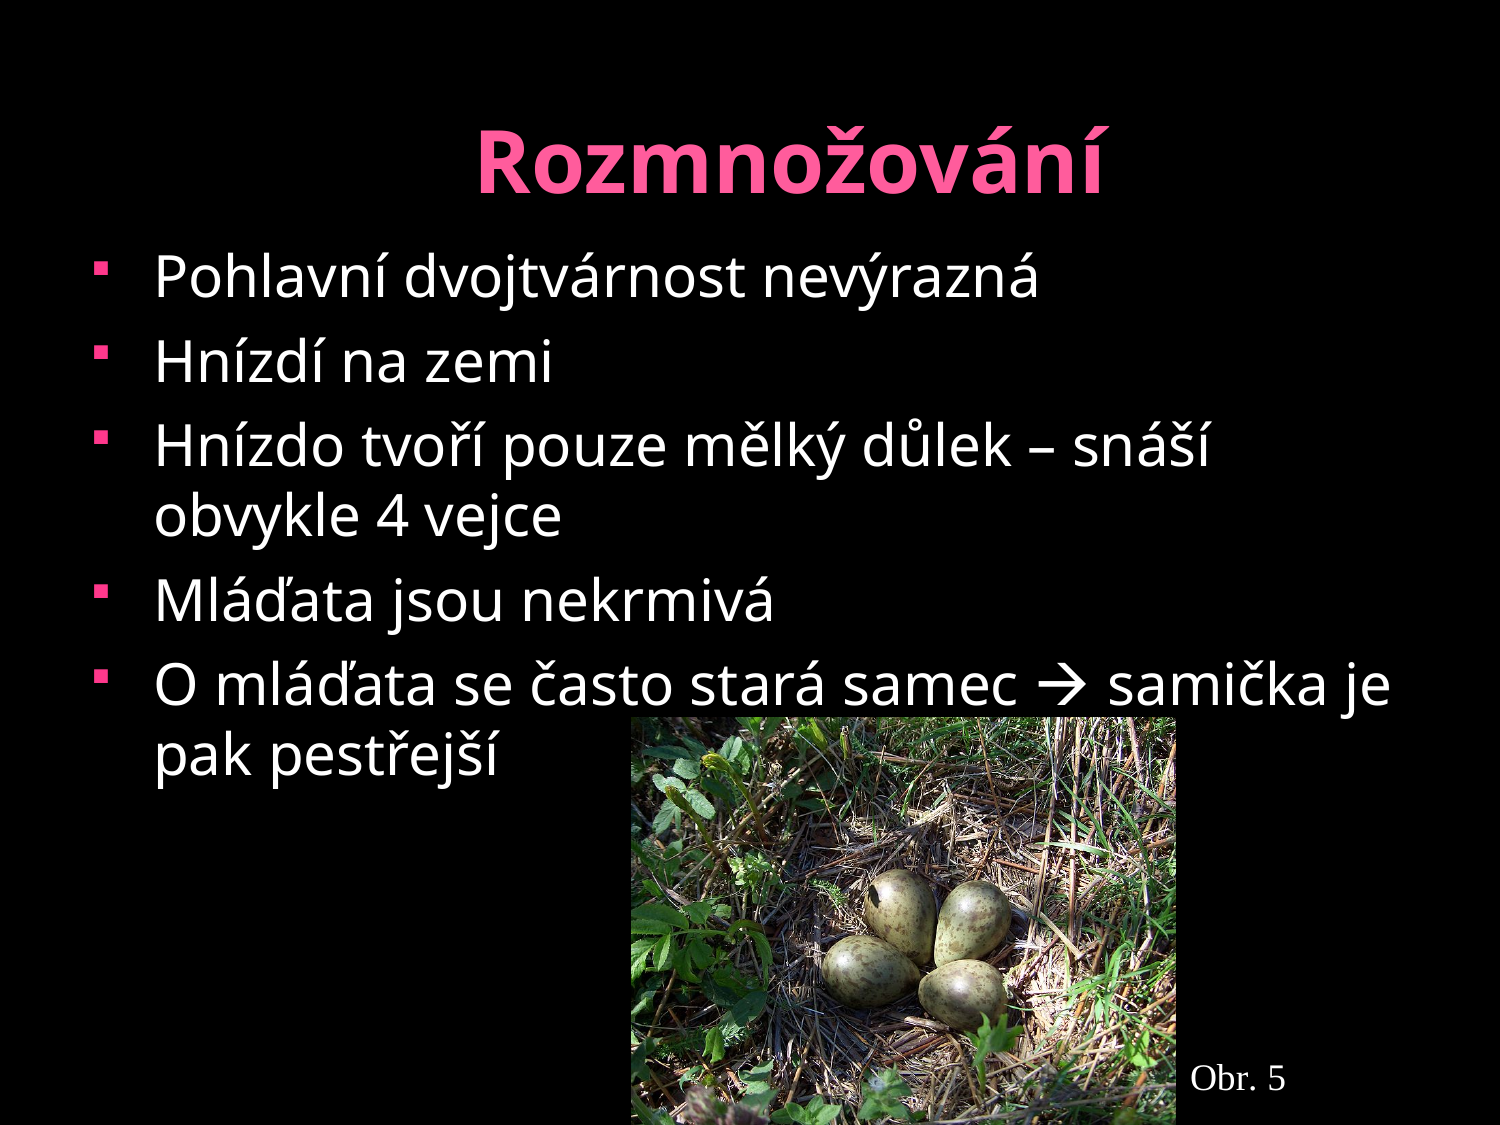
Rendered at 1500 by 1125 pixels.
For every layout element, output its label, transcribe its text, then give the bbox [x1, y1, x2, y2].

list Pohlavní dvojtvárnost nevýrazná Hnízdí na zemi Hnízdo tvoří pouze mělký důlek – snáší obvykle 4 vejce Mláďata jsou nekrmivá O mláďata se často stará samec  samička je pak pestřejší [64, 231, 1415, 982]
title Rozmnožování [75, 43, 1426, 274]
picture [631, 717, 1176, 1125]
text_box Obr. 5 [1175, 1044, 1341, 1106]
